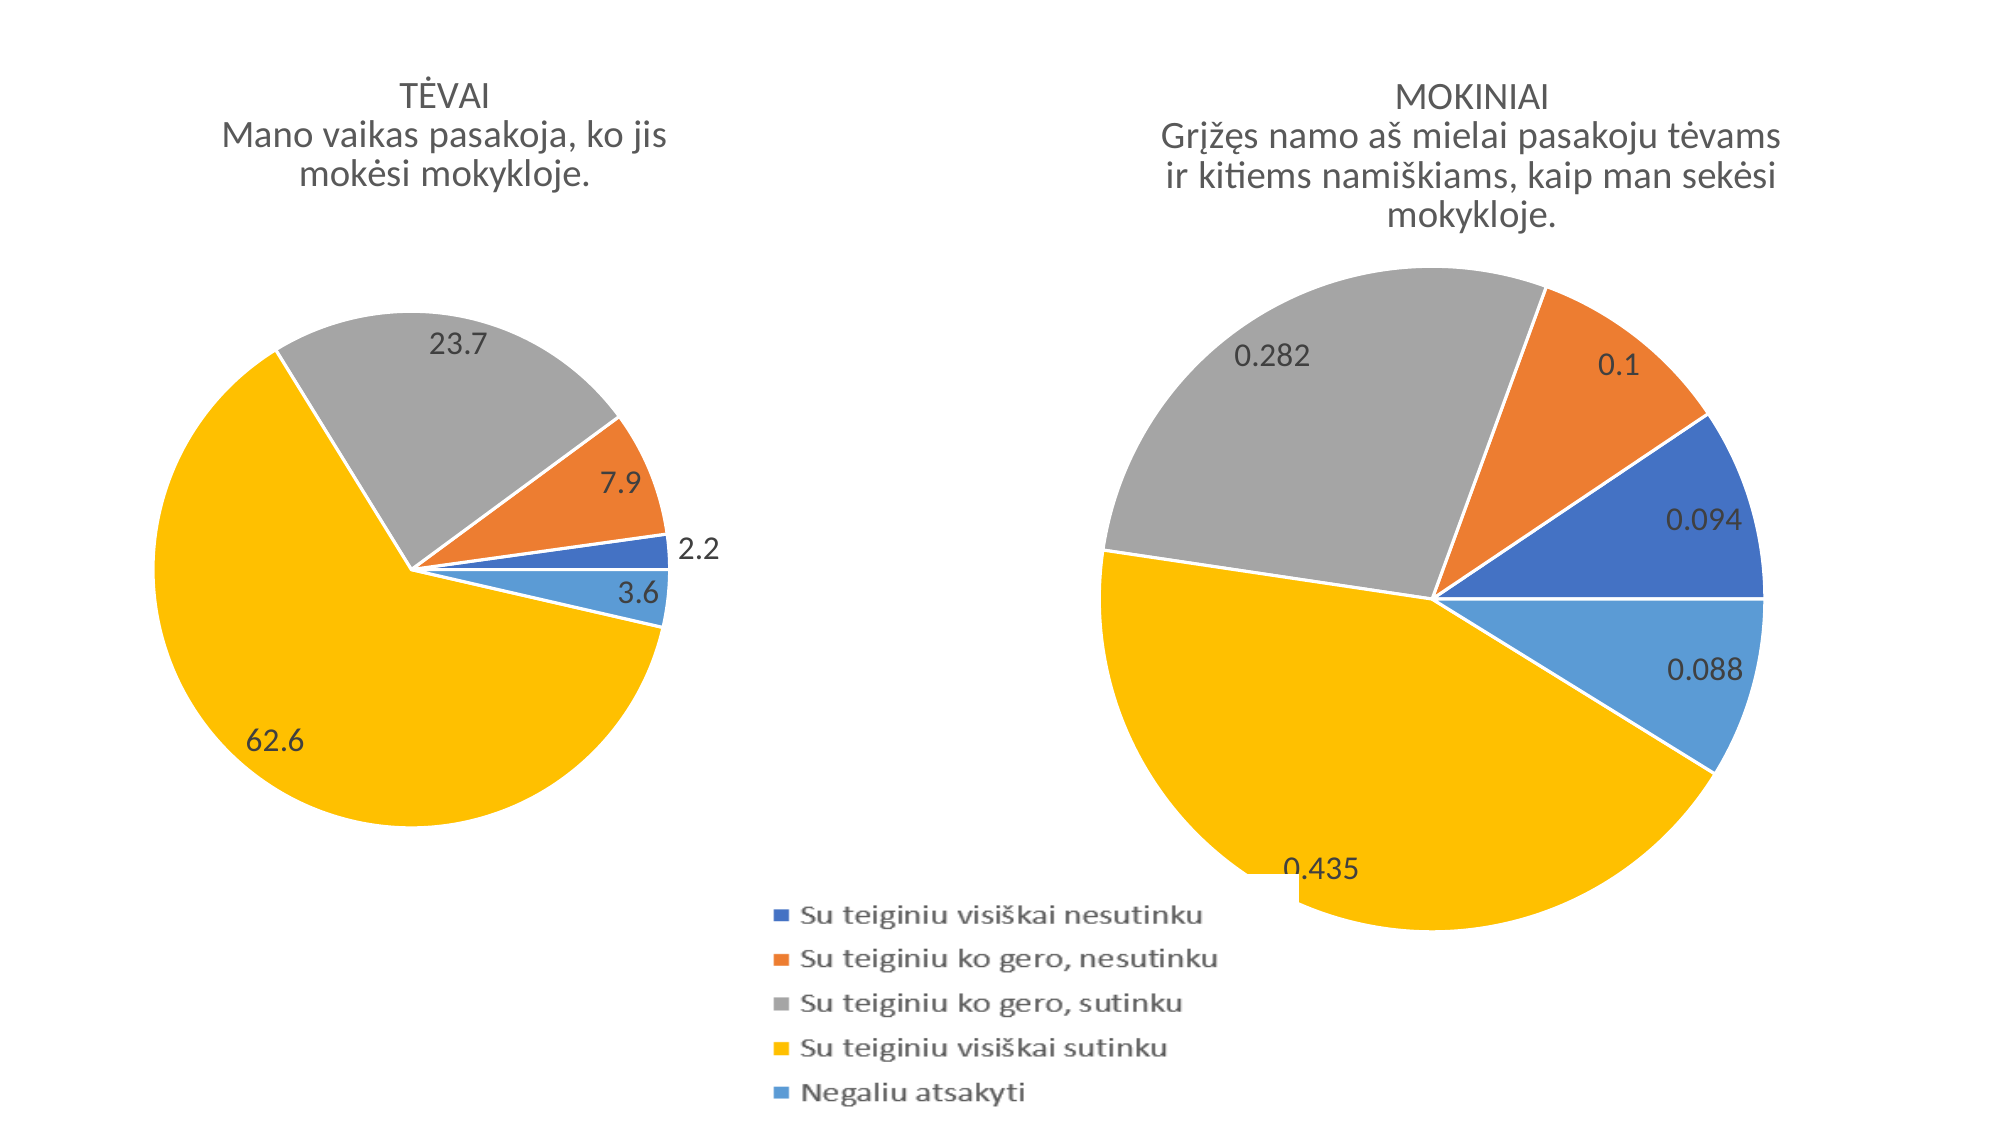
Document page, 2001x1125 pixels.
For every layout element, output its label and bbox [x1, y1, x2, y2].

picture [656, 874, 1299, 1125]
chart [91, 42, 798, 895]
chart [1069, 42, 1875, 951]
